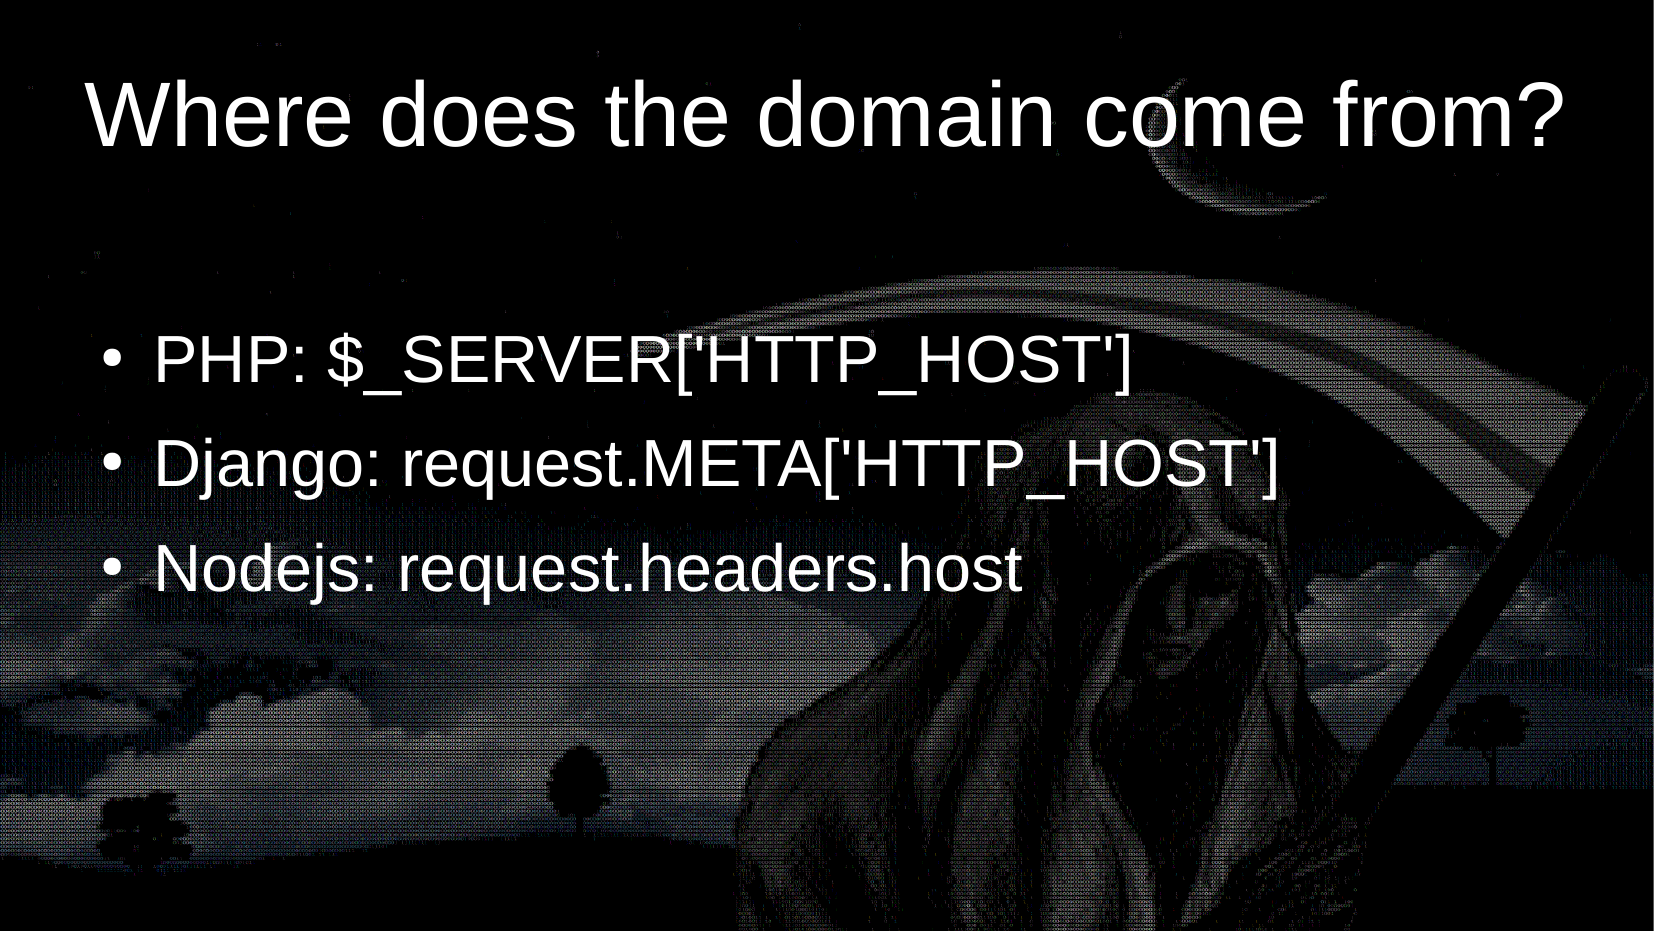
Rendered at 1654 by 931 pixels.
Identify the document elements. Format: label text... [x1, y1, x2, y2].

title Where does the domain come from? [82, 37, 1571, 193]
picture [0, 0, 1654, 931]
list PHP: $_SERVER['HTTP_HOST'] Django: request.META['HTTP_HOST'] Nodejs: request.headers.host [82, 217, 1571, 758]
